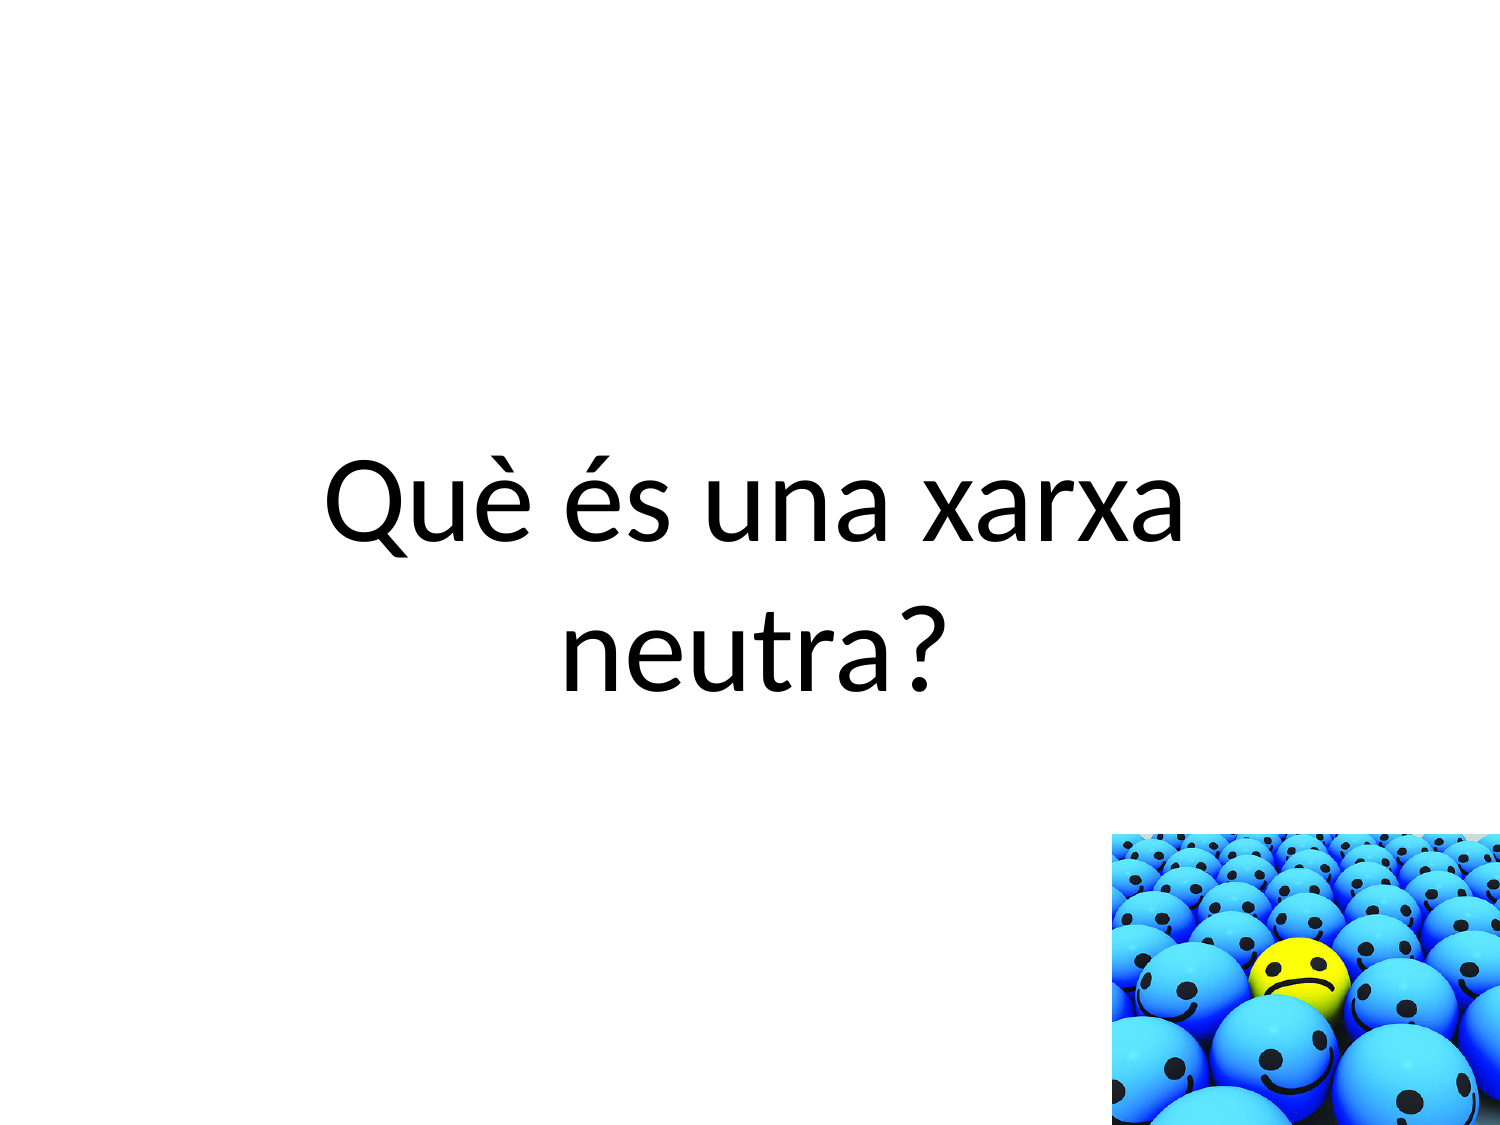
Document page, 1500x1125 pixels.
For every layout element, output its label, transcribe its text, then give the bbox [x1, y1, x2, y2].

picture [1112, 834, 1500, 1125]
text_box Què és una xarxa neutra? [123, 408, 1388, 724]
